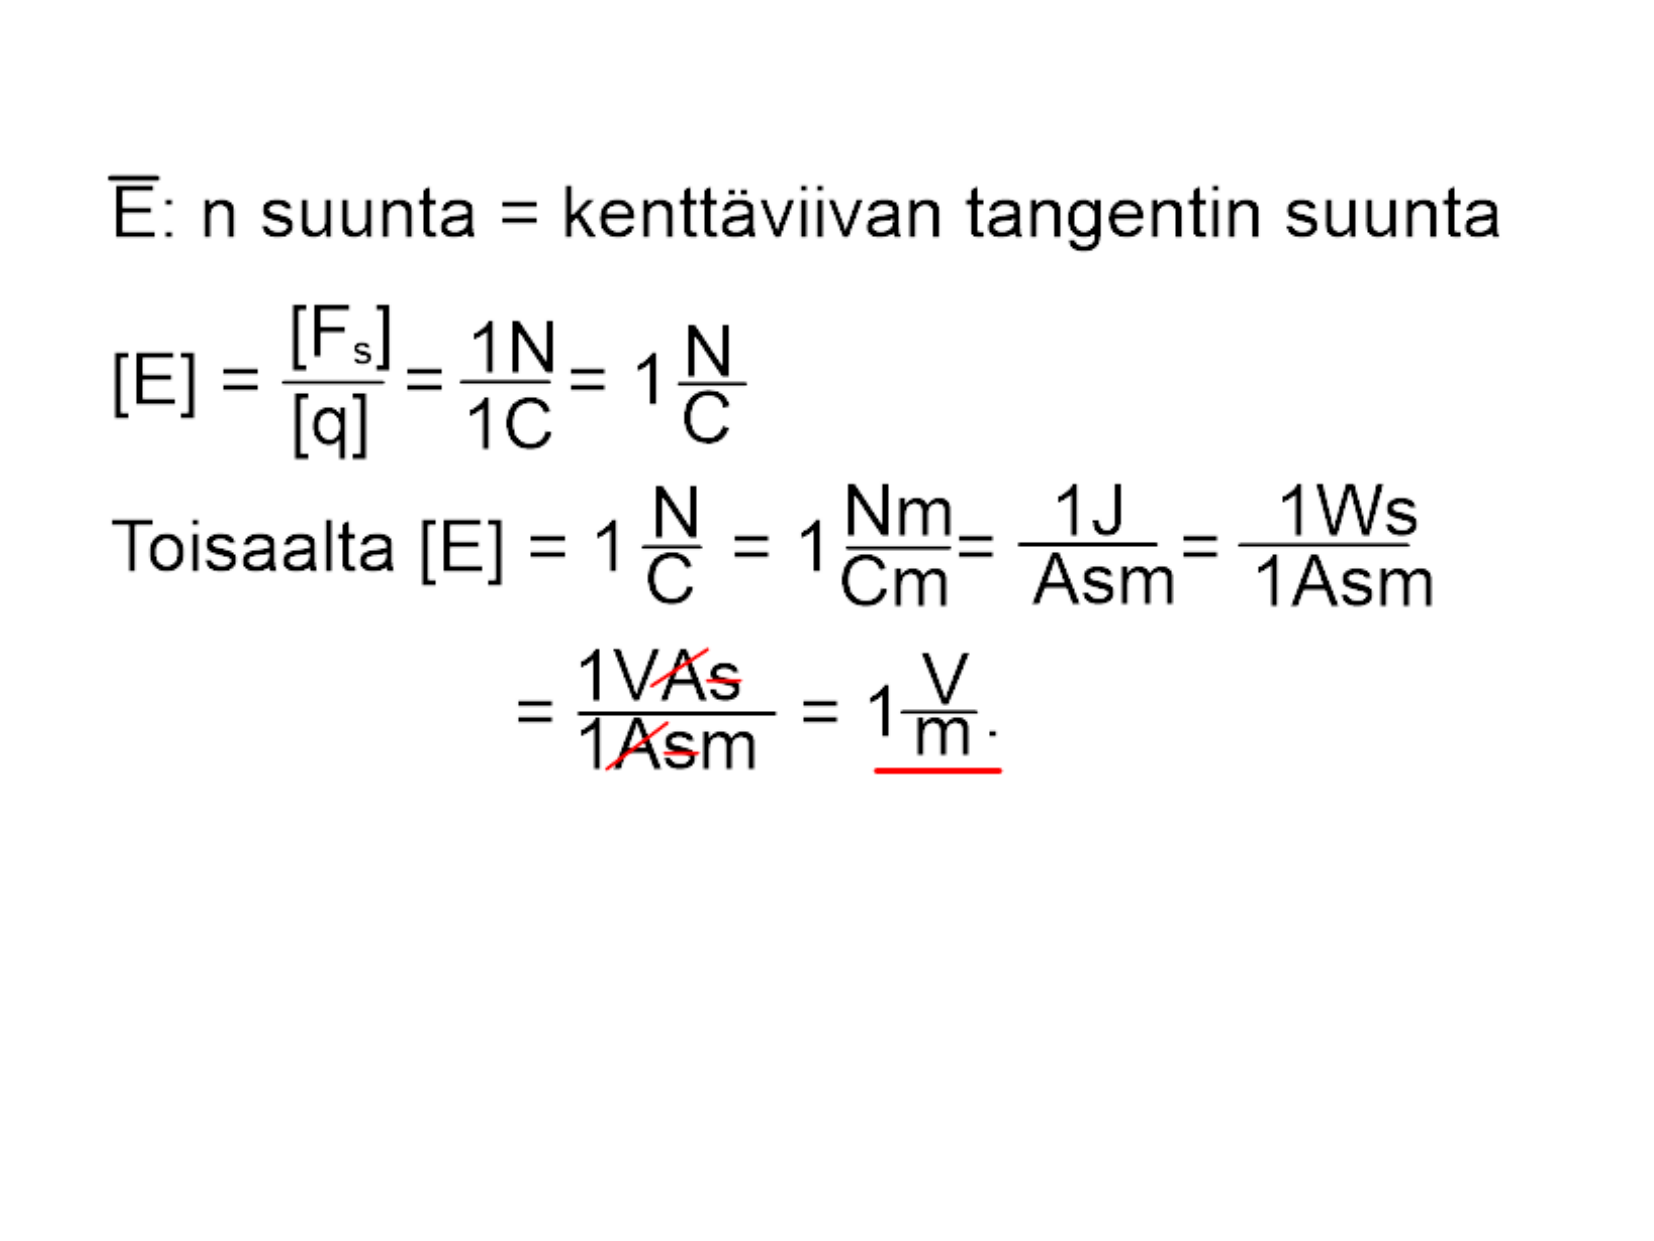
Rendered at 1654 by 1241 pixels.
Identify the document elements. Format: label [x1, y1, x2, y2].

picture [71, 104, 1576, 839]
